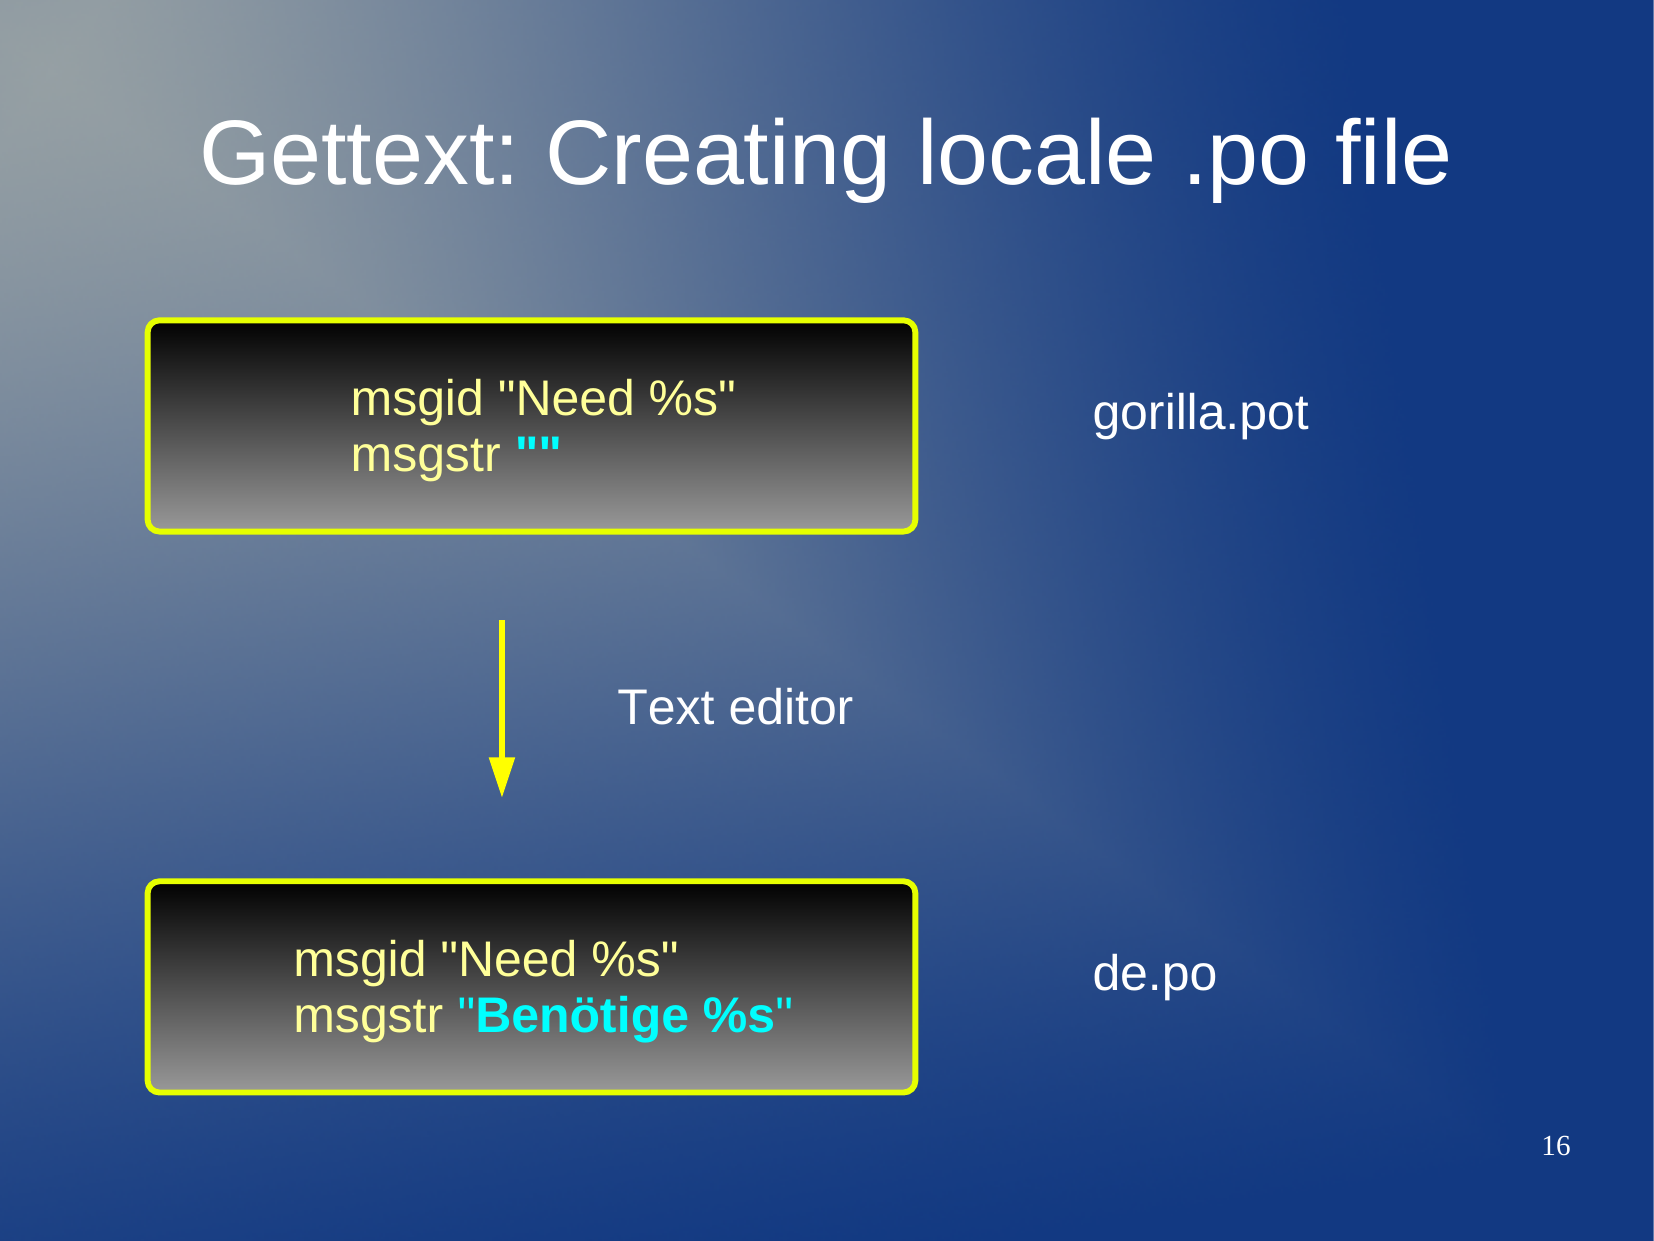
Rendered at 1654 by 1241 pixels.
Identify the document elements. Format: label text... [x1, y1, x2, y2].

text_box gorilla.pot [1092, 383, 1477, 440]
text_box msgid "Need %s" msgstr "" [147, 320, 916, 532]
text_box Text editor [617, 679, 913, 736]
picture [0, 0, 1654, 1241]
text_box de.po [1092, 944, 1241, 1001]
title Gettext: Creating locale .po file [82, 49, 1571, 257]
text_box msgid "Need %s" msgstr "Benötige %s" [147, 881, 916, 1093]
